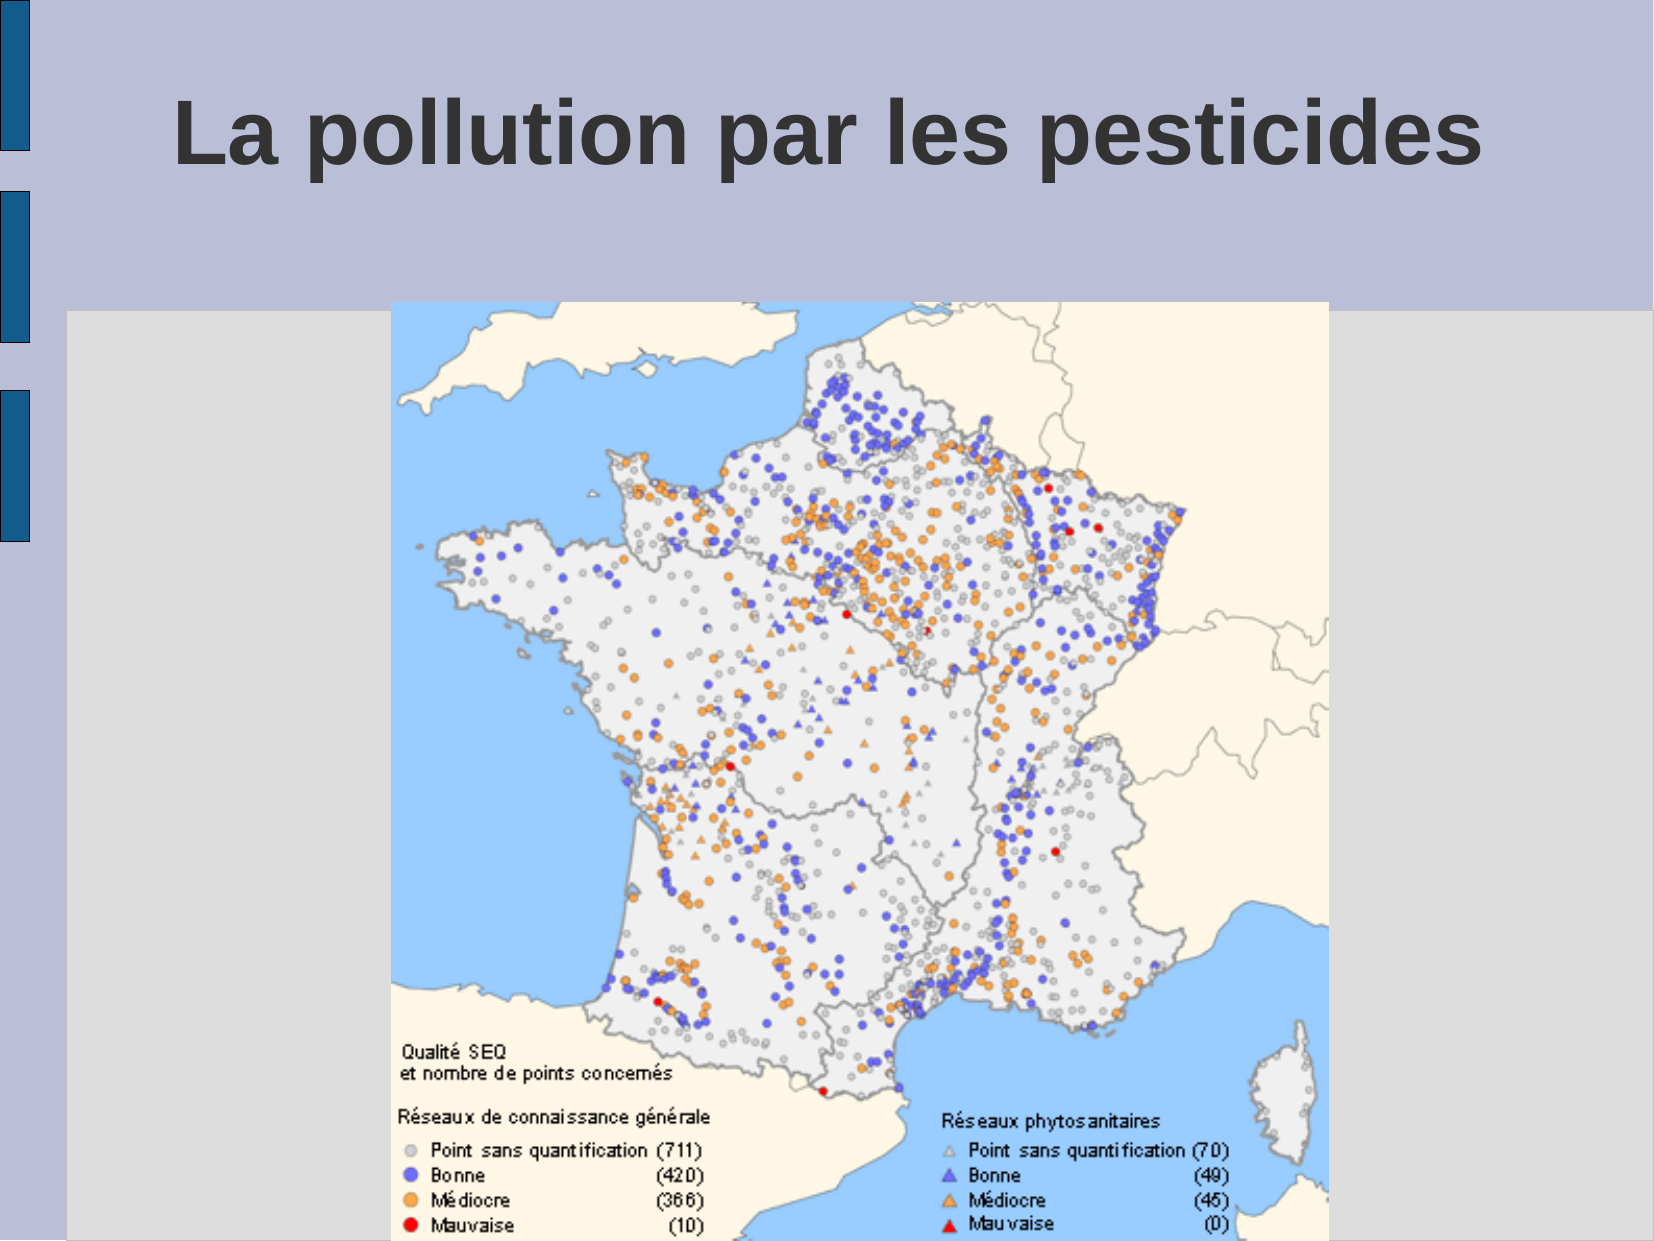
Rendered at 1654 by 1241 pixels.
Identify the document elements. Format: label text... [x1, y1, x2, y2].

picture [391, 302, 1329, 1241]
title La pollution par les pesticides [123, 29, 1536, 237]
